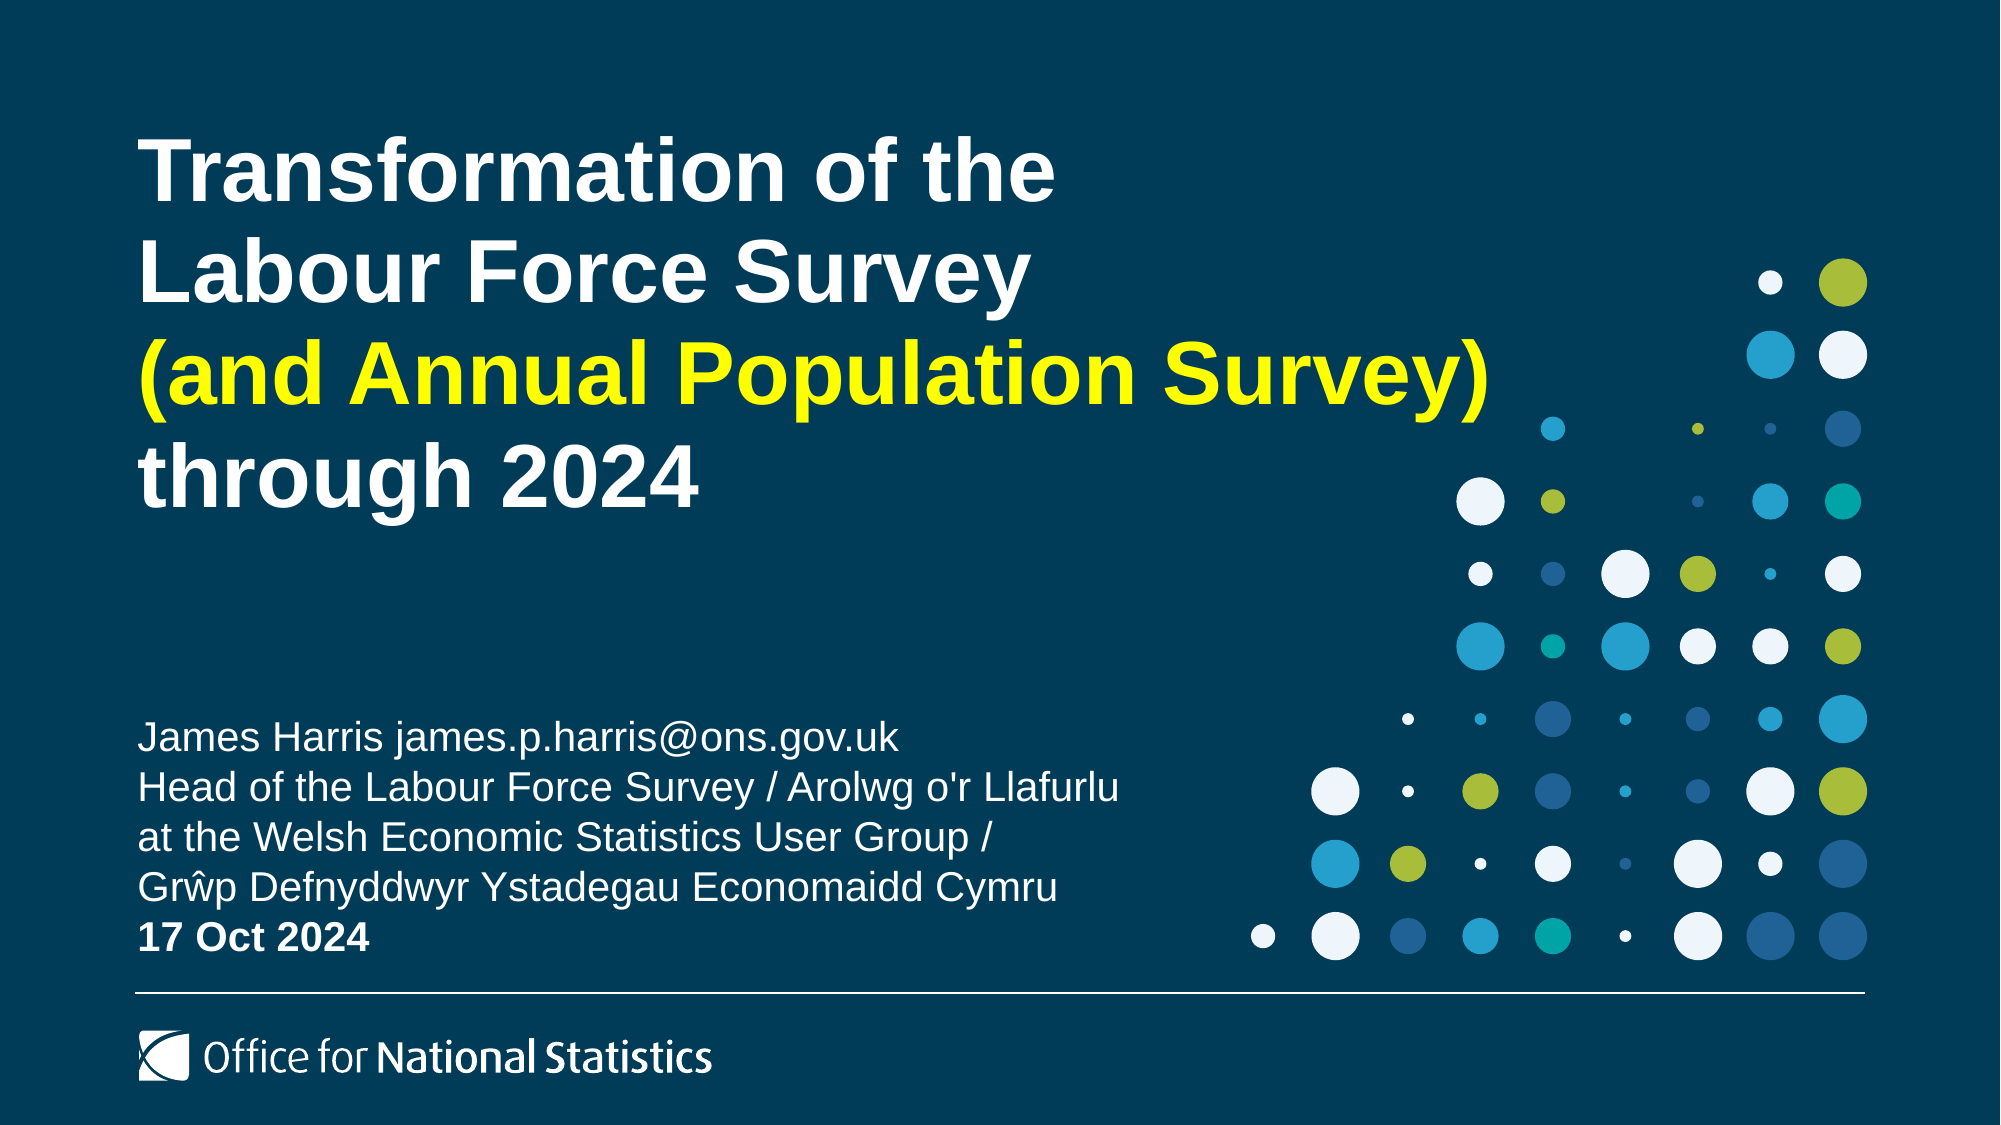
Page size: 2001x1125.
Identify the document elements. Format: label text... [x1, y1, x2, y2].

title Transformation of the Labour Force Survey (and Annual Population Survey) through 2024 [137, 119, 1565, 542]
text_box James Harris james.p.harris@ons.gov.uk Head of the Labour Force Survey / Arolwg o'r Llafurlu at the Welsh Economic Statistics User Group / Grŵp Defnyddwyr Ystadegau Economaidd Cymru 17 Oct 2024 [137, 702, 1304, 960]
